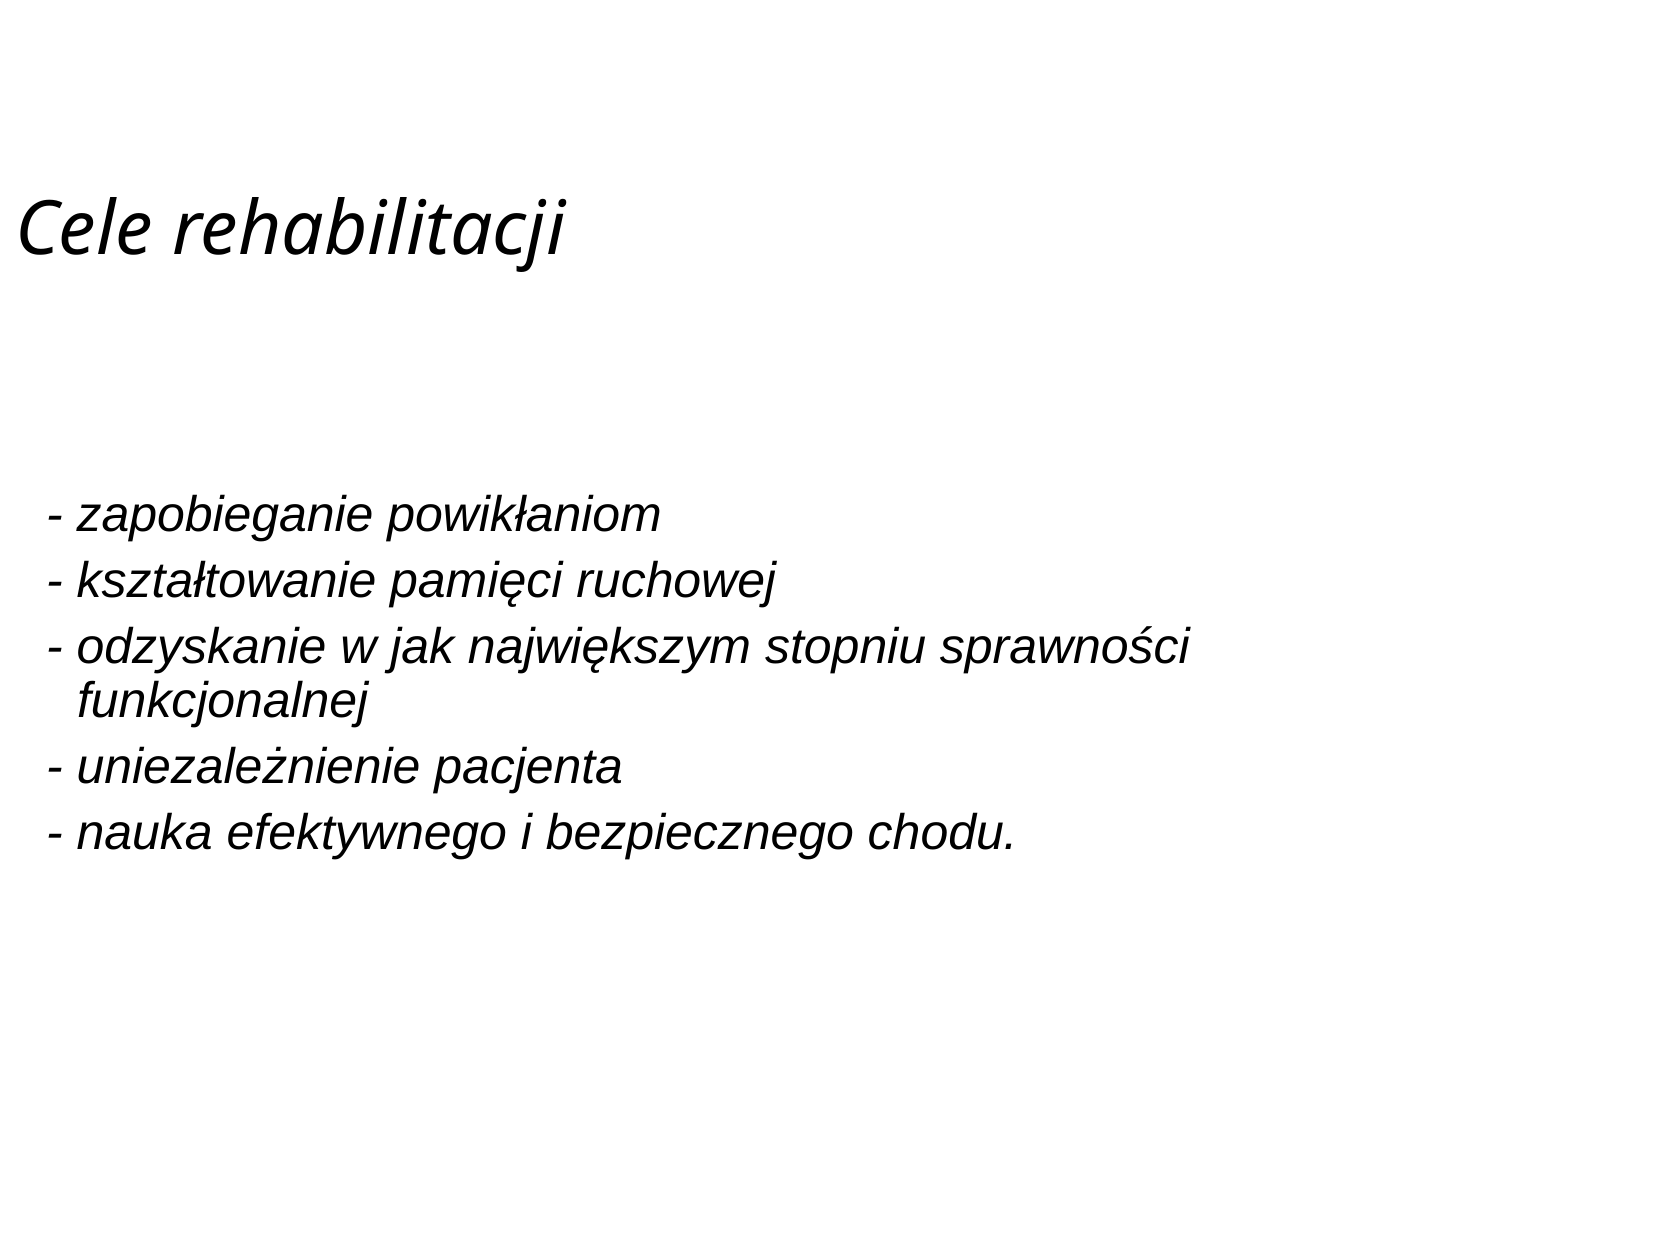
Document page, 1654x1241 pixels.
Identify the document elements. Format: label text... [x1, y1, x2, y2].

title Cele rehabilitacji [0, 127, 1489, 334]
list - zapobieganie powikłaniom - kształtowanie pamięci ruchowej - odzyskanie w jak największym stopniu sprawności funkcjonalnej - uniezależnienie pacjenta - nauka efektywnego i bezpiecznego chodu. [0, 348, 1489, 1001]
